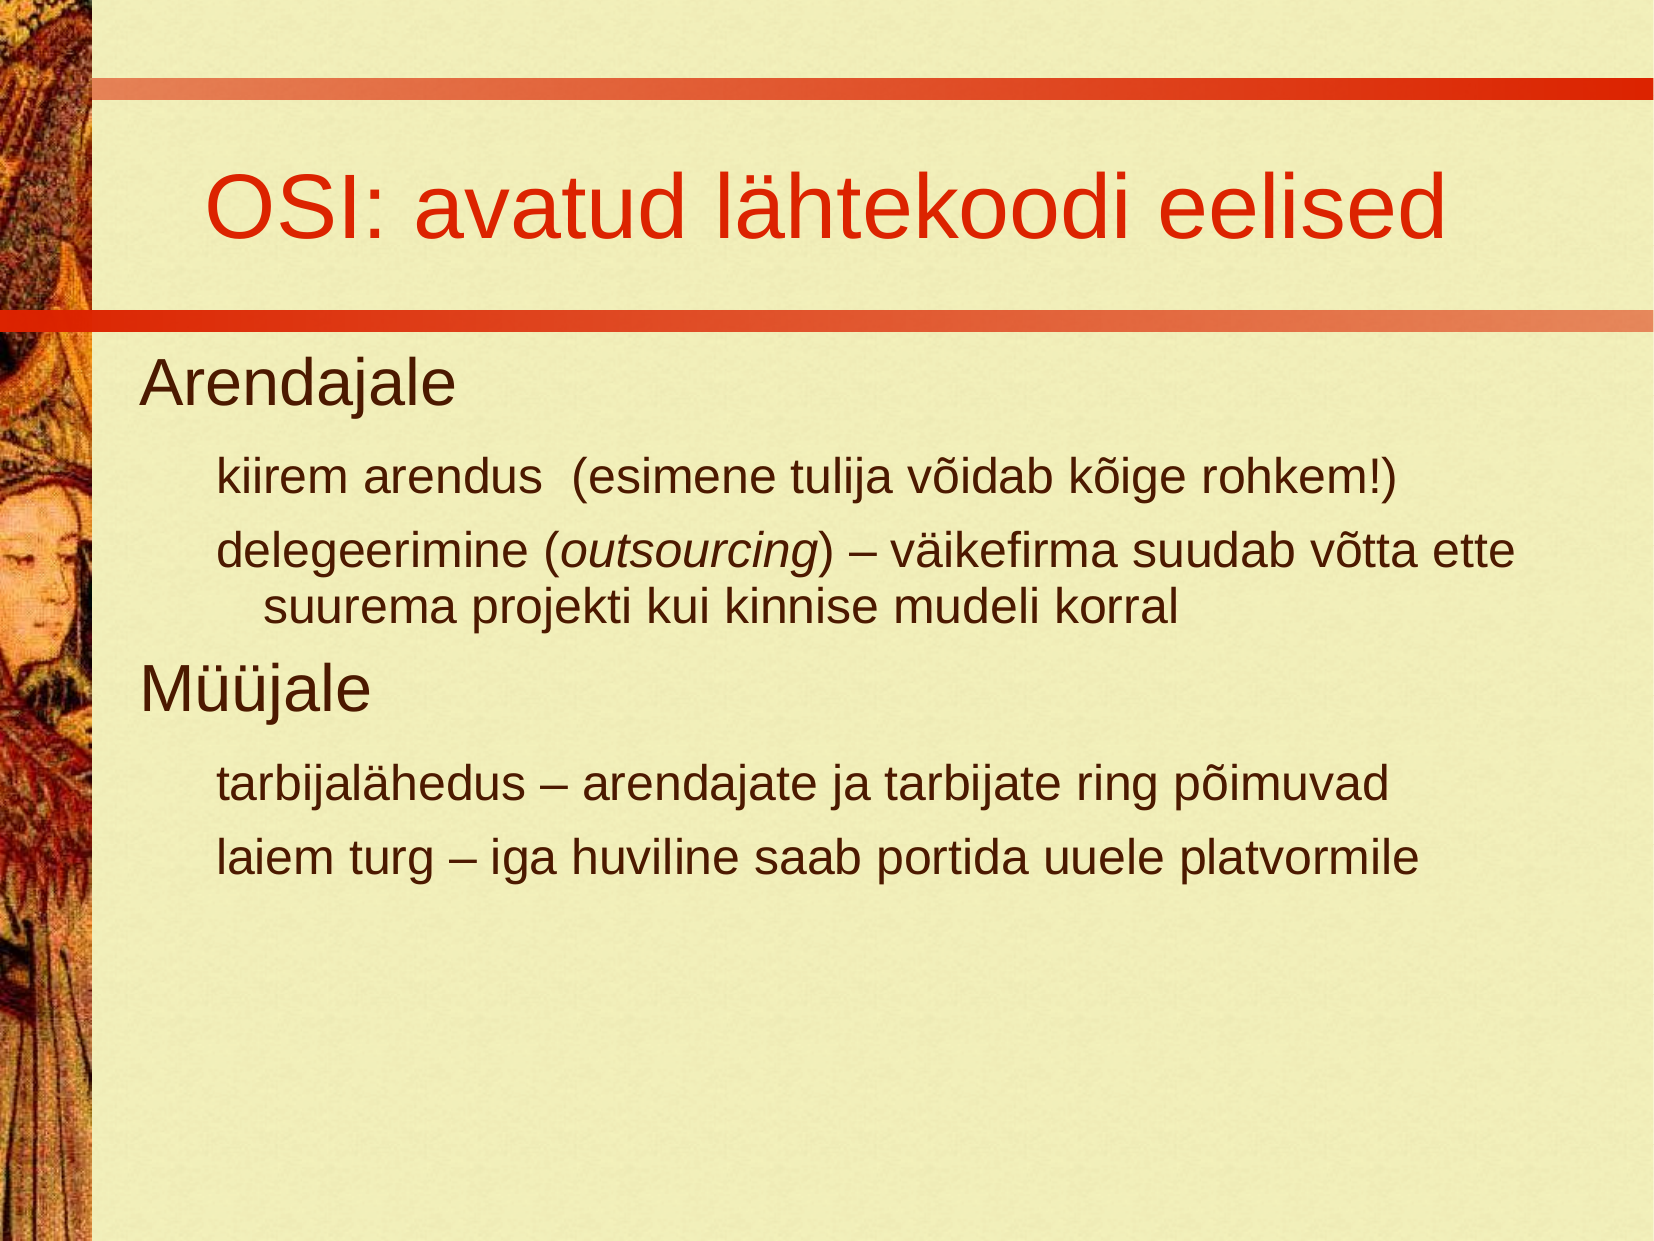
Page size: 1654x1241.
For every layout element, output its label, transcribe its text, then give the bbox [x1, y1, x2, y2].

list Arendajale kiirem arendus (esimene tulija võidab kõige rohkem!) delegeerimine (outsourcing) – väikefirma suudab võtta ette suurema projekti kui kinnise mudeli korral Müüjale tarbijalähedus – arendajate ja tarbijate ring põimuvad laiem turg – iga huviline saab portida uuele platvormile [121, 344, 1534, 1112]
title OSI: avatud lähtekoodi eelised [121, 110, 1534, 303]
picture [0, 0, 1654, 310]
picture [0, 332, 1654, 1241]
